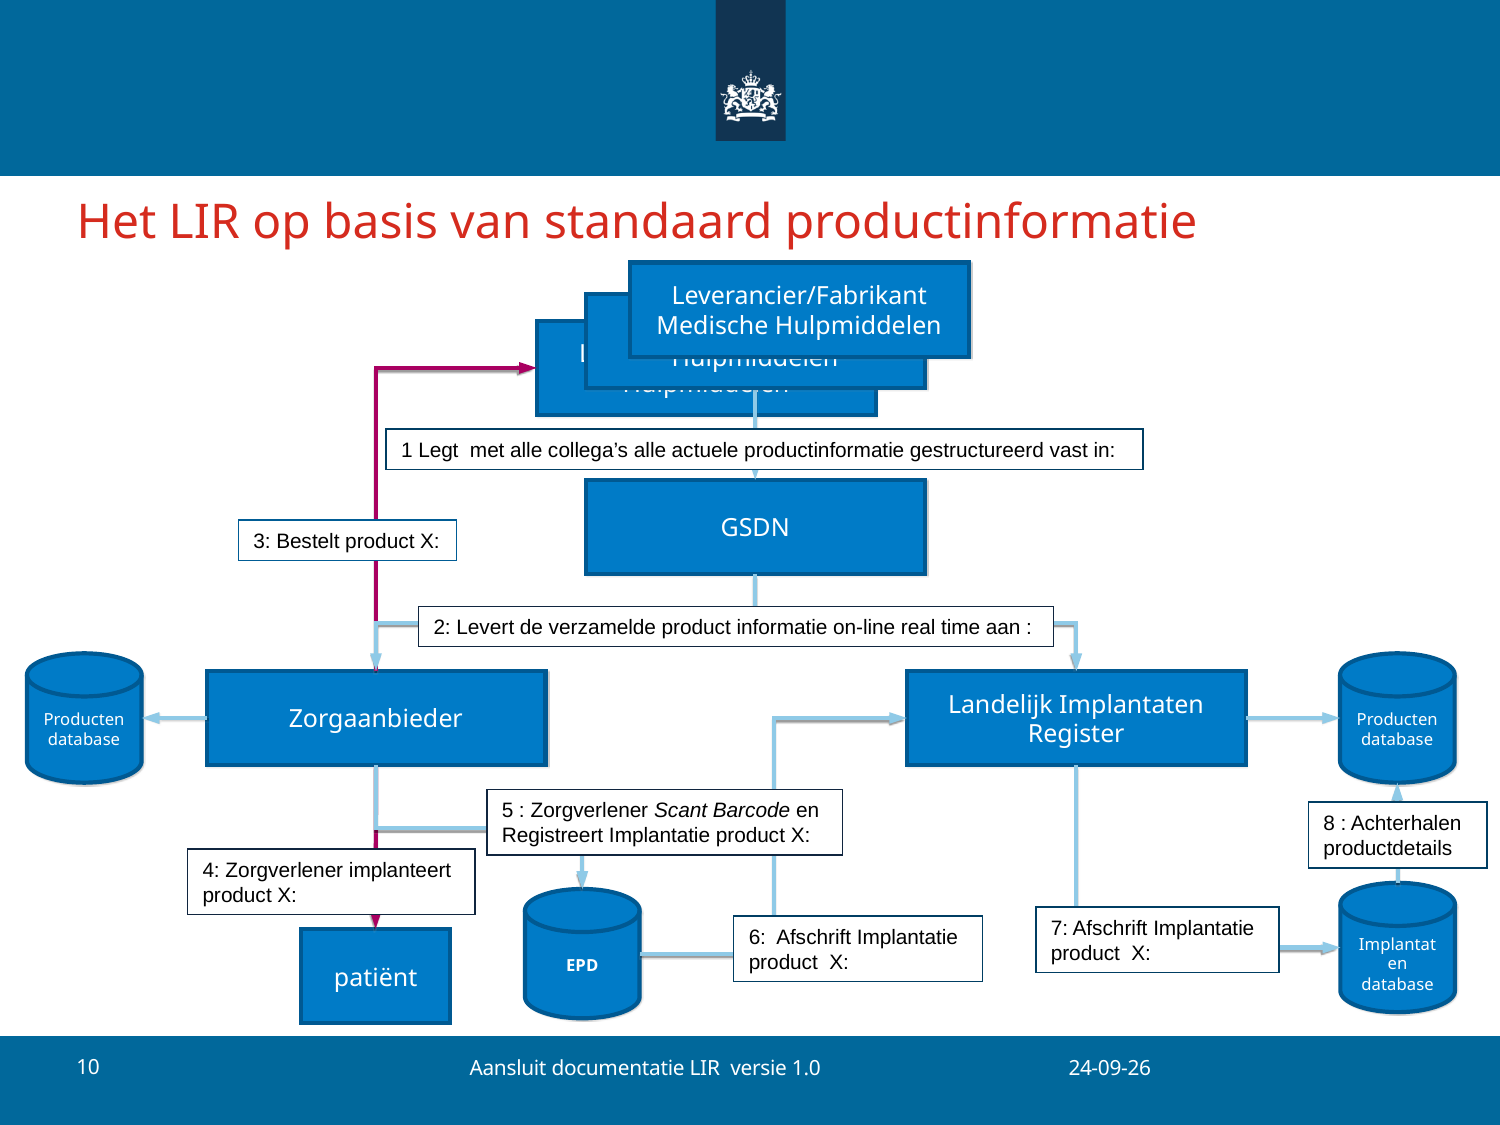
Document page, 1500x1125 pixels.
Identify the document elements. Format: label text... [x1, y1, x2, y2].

text_box GSDN [586, 480, 925, 574]
text_box [61, 1046, 179, 1106]
text_box Leverancier/Fabrikant Medische Hulpmiddelen [630, 263, 969, 357]
text_box 6: Afschrift Implantatie product X: [733, 915, 983, 982]
text_box Aansluit documentatie LIR versie 1.0 29-4-2019 [454, 1046, 1500, 1099]
text_box 8 : Achterhalen productdetails [1308, 802, 1487, 868]
text_box 2: Levert de verzamelde product informatie on-line real time aan : [418, 606, 1054, 647]
text_box Implantaten database [1340, 882, 1455, 1013]
text_box Producten database [26, 653, 142, 783]
text_box 4: Zorgverlener implanteert product X: [187, 848, 475, 915]
text_box Leverancier Medische Hulpmiddelen [537, 321, 753, 415]
text_box Zorgaanbieder [207, 671, 545, 765]
text_box Landelijk Implantaten Register [907, 671, 1246, 765]
title Het LIR op basis van standaard productinformatie [61, 183, 1412, 277]
text_box Leverancier Medische Hulpmiddelen [757, 388, 876, 415]
text_box Leverancier Medische Hulpmiddelen [586, 294, 925, 388]
text_box 1 Legt met alle collega’s alle actuele productinformatie gestructureerd vast in: [386, 428, 1143, 470]
text_box EPD [525, 888, 640, 1019]
text_box 5 : Zorgverlener Scant Barcode en Registreert Implantatie product X: [486, 789, 843, 855]
text_box 7: Afschrift Implantatie product X: [1035, 907, 1279, 973]
text_box Producten database [1340, 653, 1455, 783]
text_box patiënt [301, 929, 450, 1023]
text_box 3: Bestelt product X: [238, 519, 457, 561]
